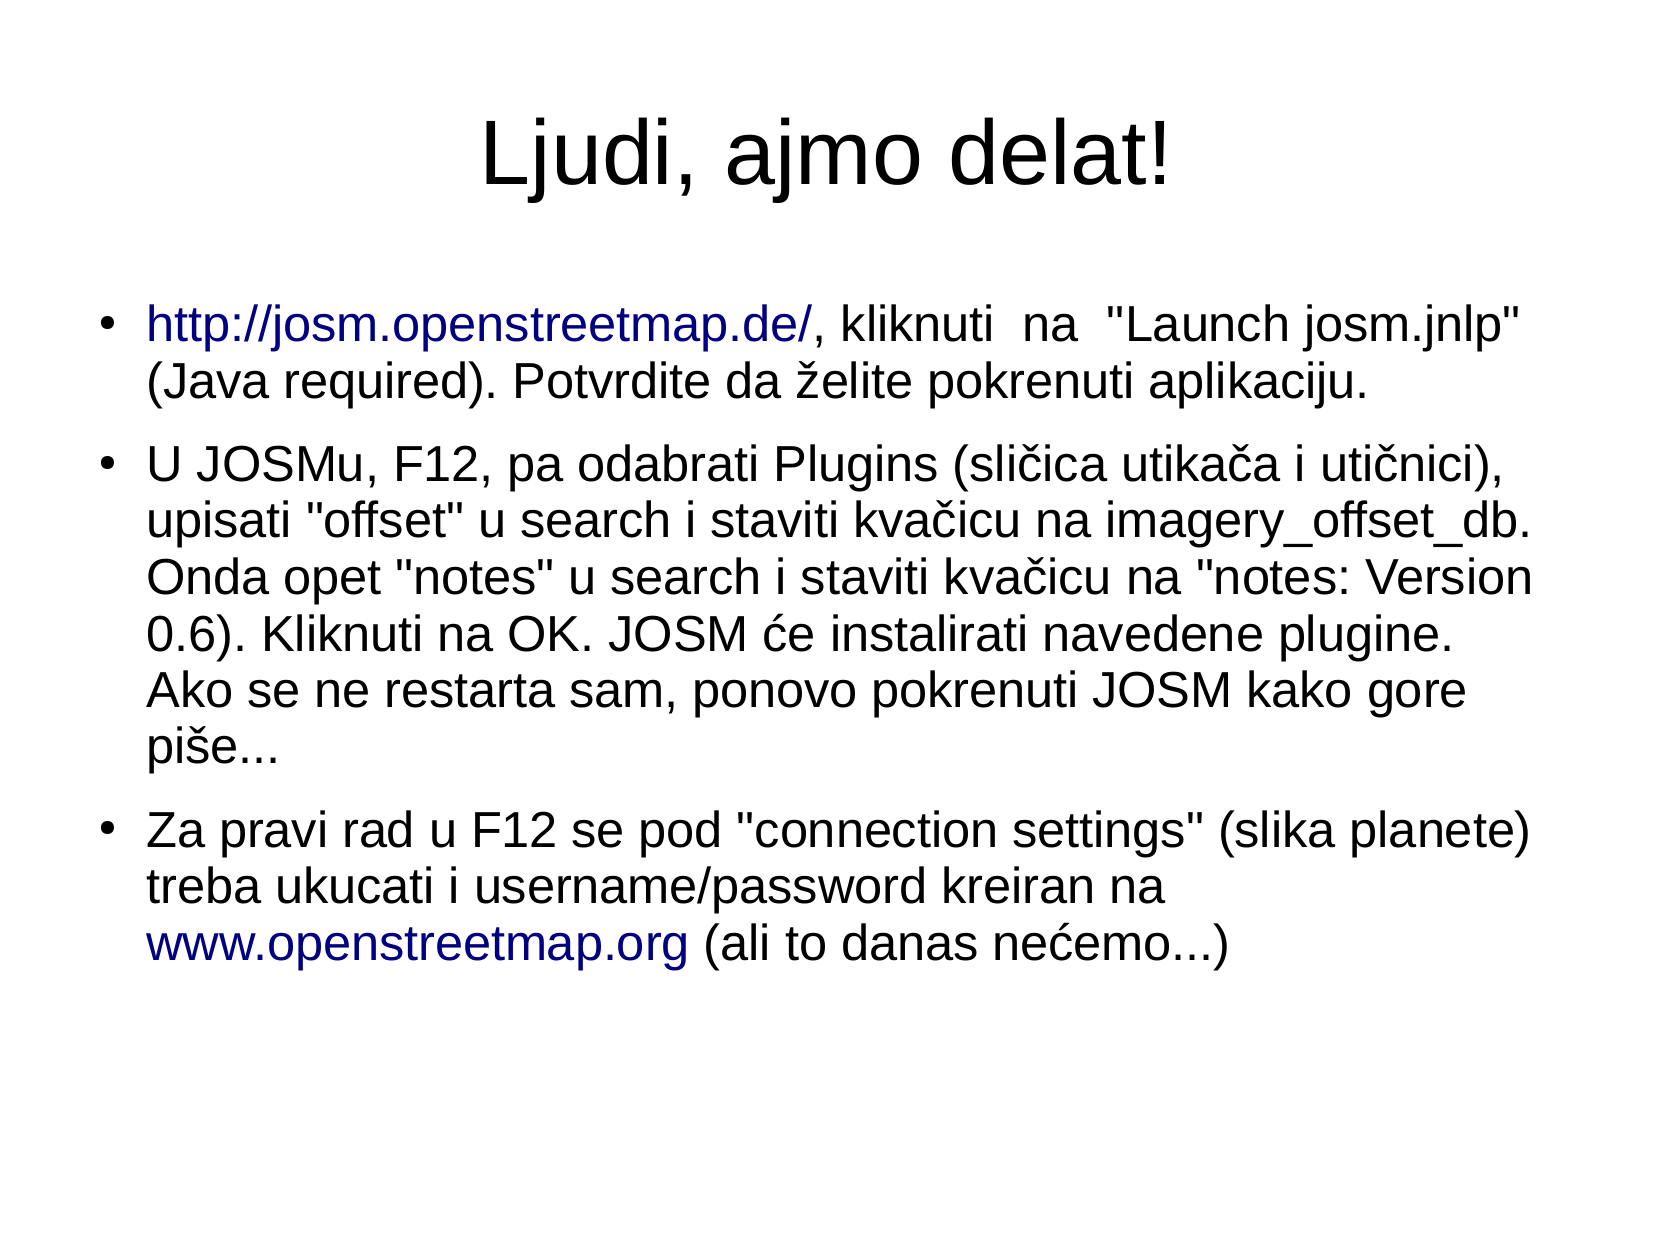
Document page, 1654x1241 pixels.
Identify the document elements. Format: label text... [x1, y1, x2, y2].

title Ljudi, ajmo delat! [82, 49, 1571, 257]
list http://josm.openstreetmap.de/, kliknuti na "Launch josm.jnlp" (Java required). Potvrdite da želite pokrenuti aplikaciju. U JOSMu, F12, pa odabrati Plugins (sličica utikača i utičnici), upisati "offset" u search i staviti kvačicu na imagery_offset_db. Onda opet "notes" u search i staviti kvačicu na "notes: Version 0.6). Kliknuti na OK. JOSM će instalirati navedene plugine. Ako se ne restarta sam, ponovo pokrenuti JOSM kako gore piše... Za pravi rad u F12 se pod "connection settings" (slika planete) treba ukucati i username/password kreiran na www.openstreetmap.org (ali to danas nećemo...) [82, 296, 1538, 1016]
